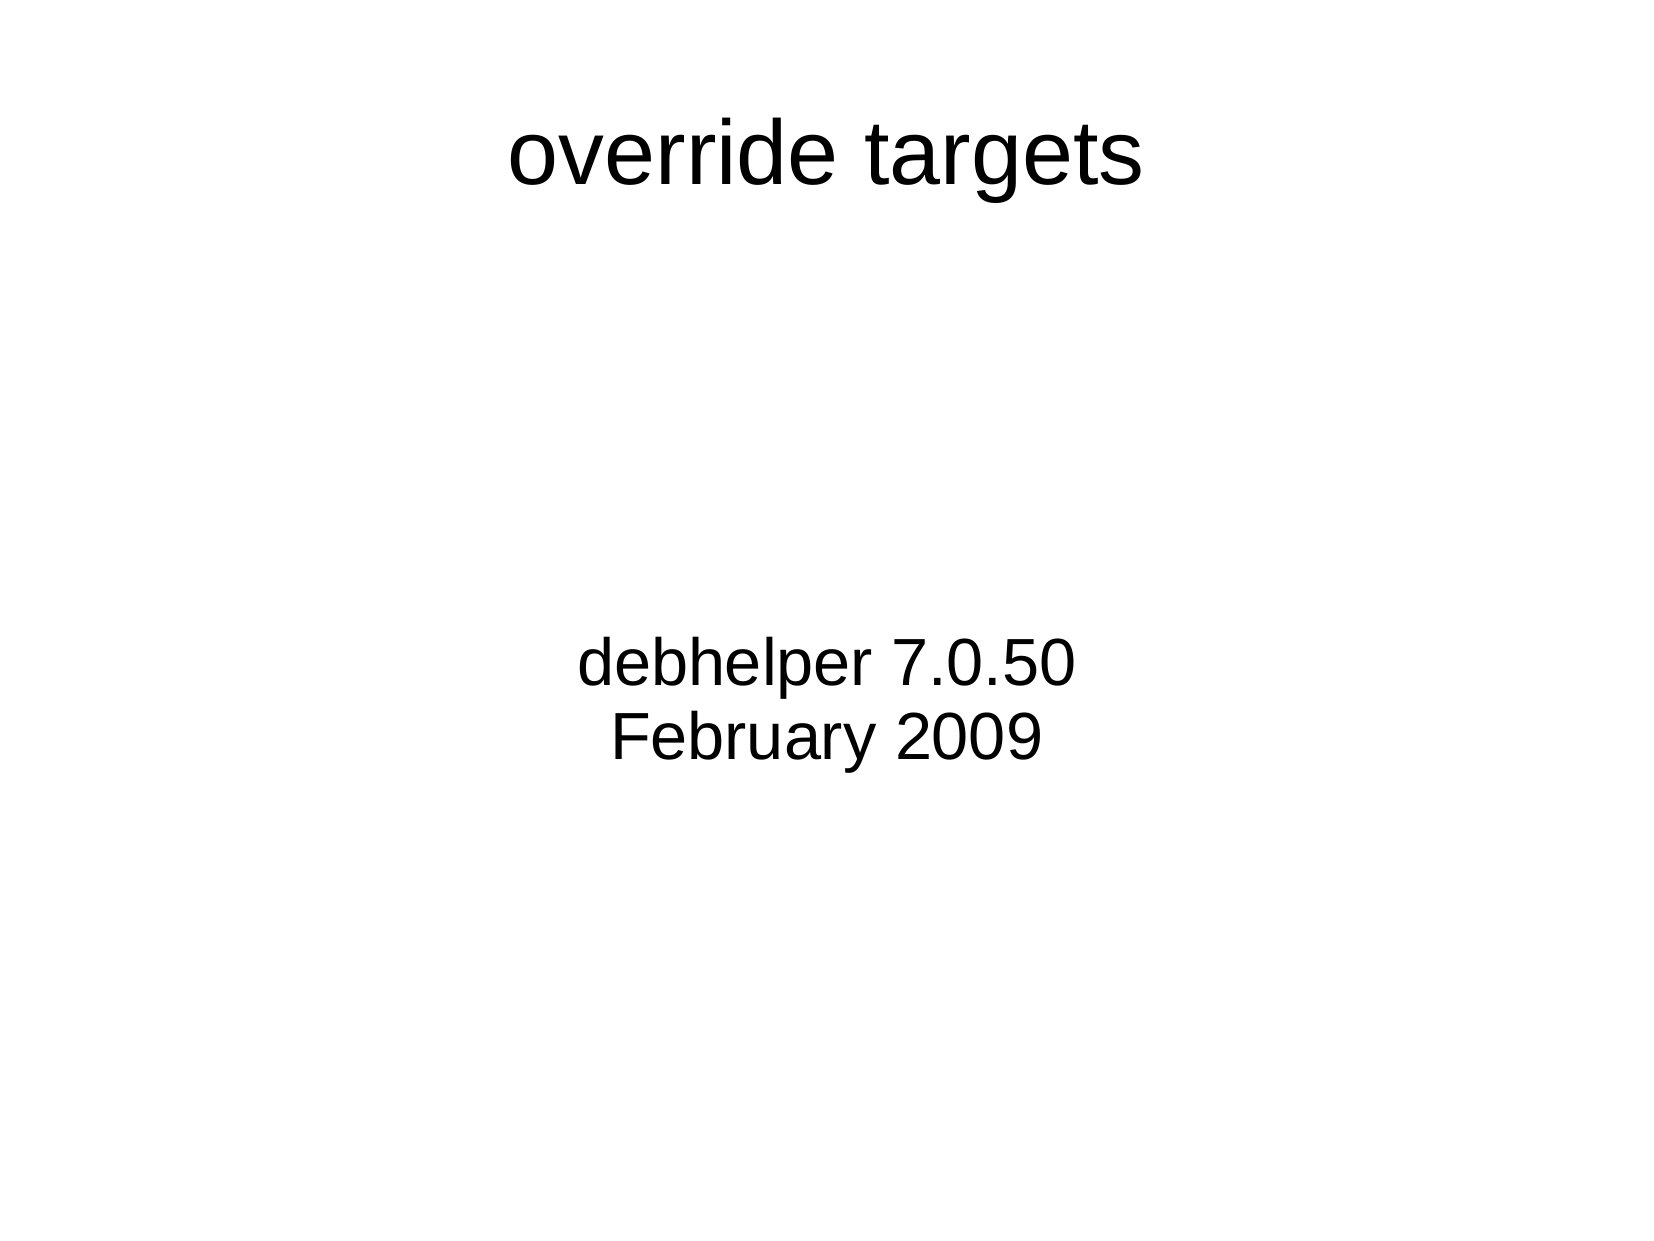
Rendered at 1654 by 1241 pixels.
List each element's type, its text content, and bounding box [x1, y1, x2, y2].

title override targets [82, 56, 1571, 250]
subtitle debhelper 7.0.50 February 2009 [82, 297, 1571, 1102]
